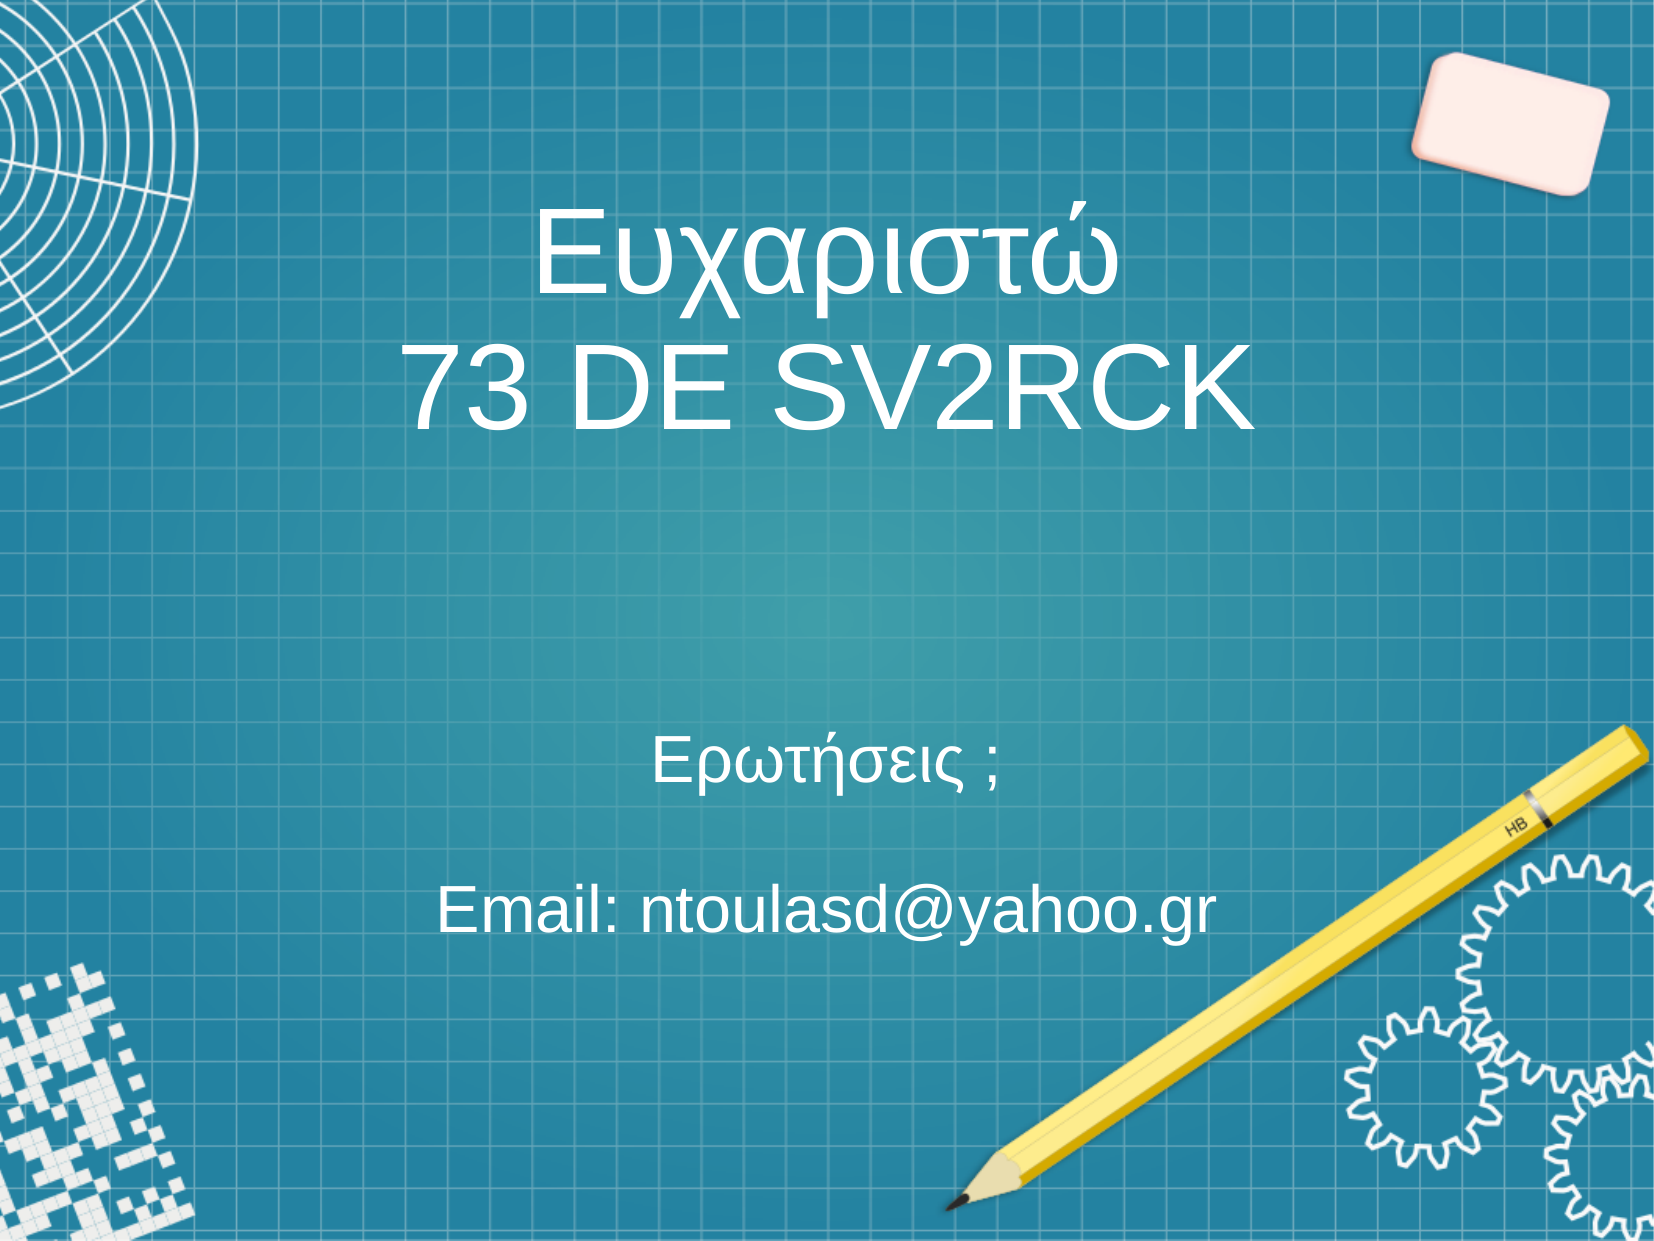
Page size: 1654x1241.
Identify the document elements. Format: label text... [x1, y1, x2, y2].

picture [0, 0, 1654, 1241]
subtitle Ερωτήσεις ; Email: ntoulasd@yahoo.gr [82, 177, 1571, 1241]
